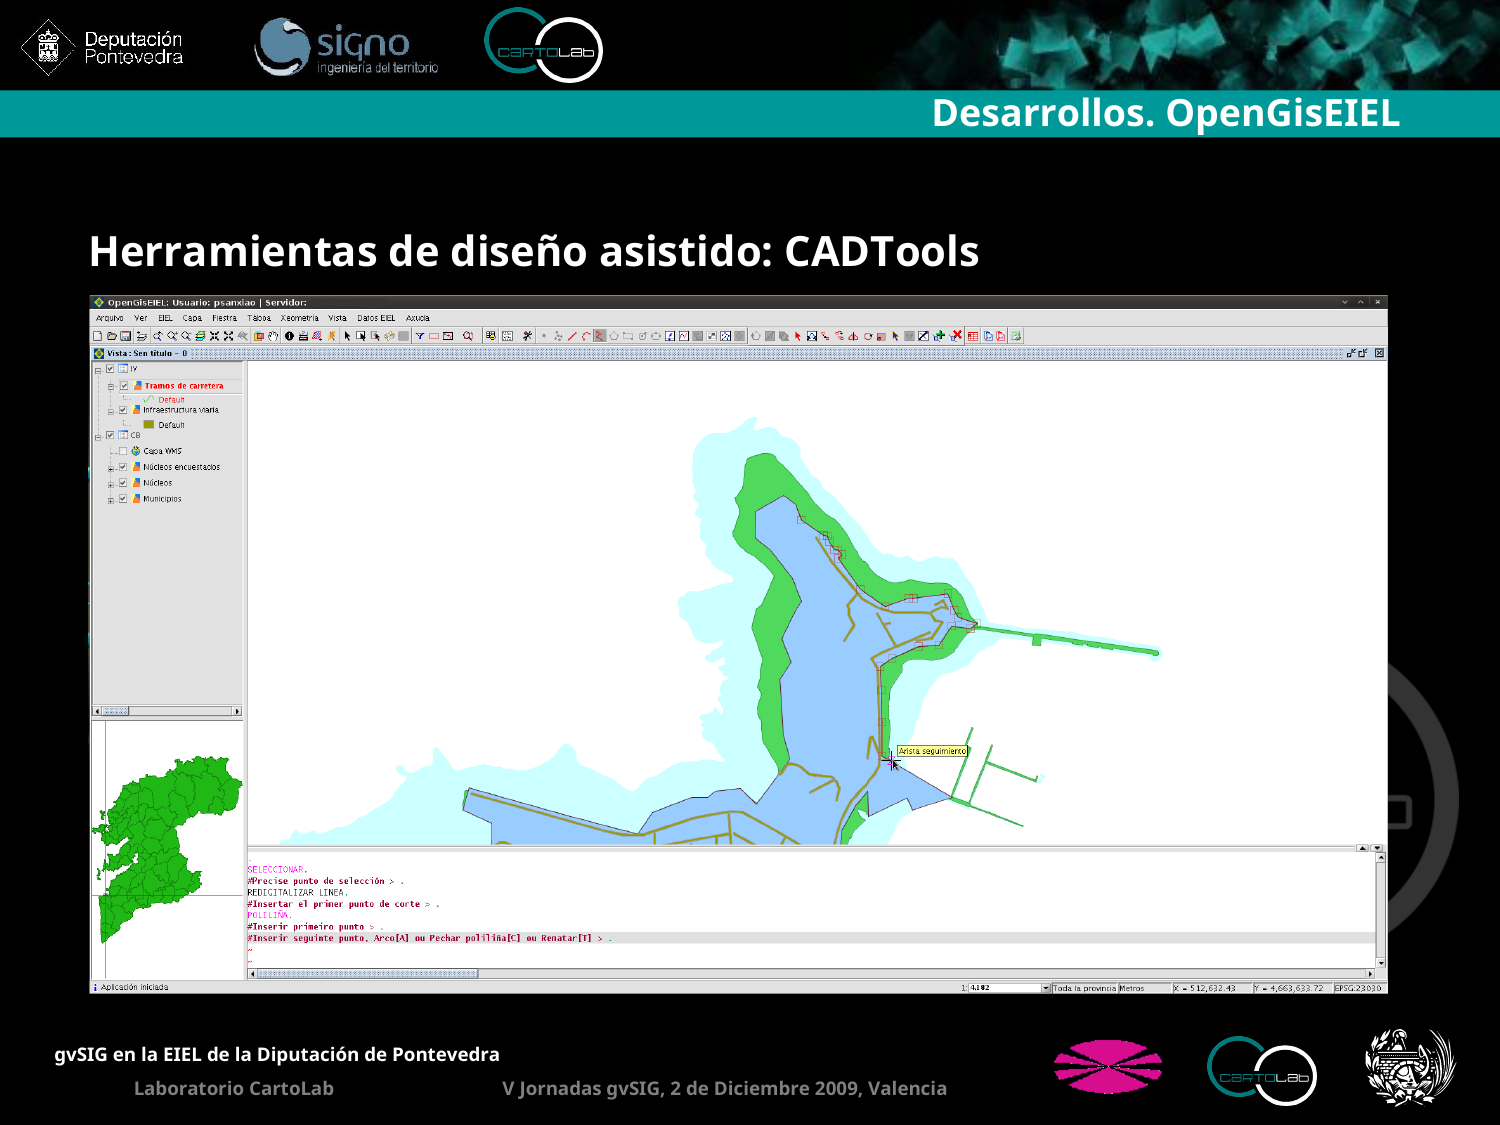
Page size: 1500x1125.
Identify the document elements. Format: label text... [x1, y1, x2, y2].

text_box Desarrollos. OpenGisEIEL [916, 82, 1484, 142]
picture [844, 0, 1500, 90]
picture [1207, 1036, 1317, 1106]
picture [484, 7, 603, 83]
picture [0, 0, 438, 90]
picture [1052, 1038, 1164, 1095]
text_box Herramientas de diseño asistido: CADTools [73, 217, 1424, 533]
picture [88, 295, 1459, 994]
